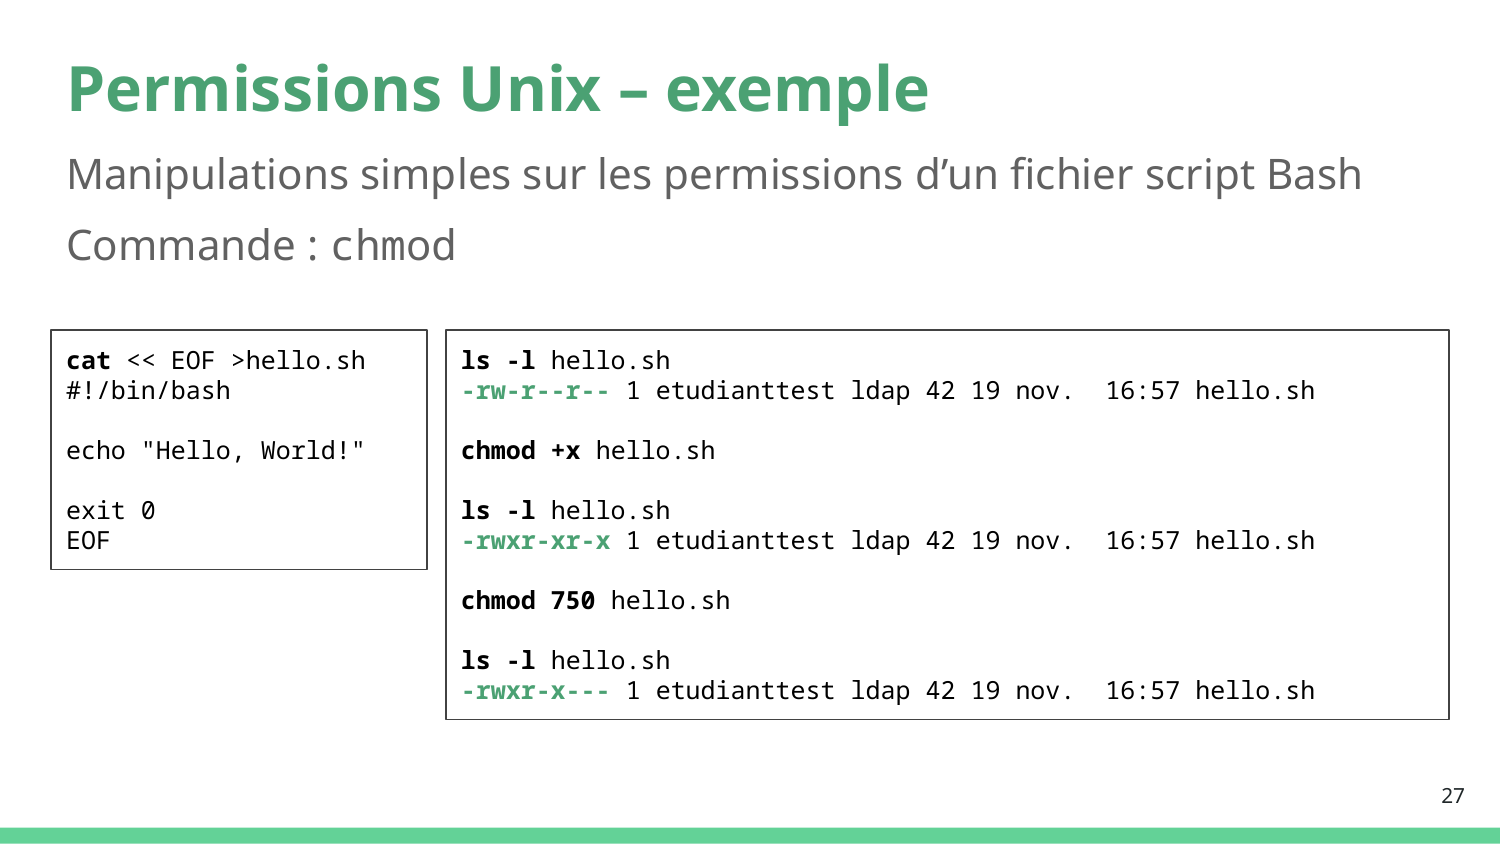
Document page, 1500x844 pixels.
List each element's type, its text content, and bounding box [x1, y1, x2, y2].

title Permissions Unix – exemple [51, 23, 1449, 117]
slide_number <numéro> [1389, 764, 1480, 830]
text_box cat << EOF >hello.sh #!/bin/bash echo "Hello, World!" exit 0 EOF [51, 330, 428, 570]
list Manipulations simples sur les permissions d’un fichier script Bash Commande : chmod [51, 124, 1449, 289]
text_box ls -l hello.sh -rw-r--r-- 1 etudianttest ldap 42 19 nov. 16:57 hello.sh chmod +x hello.sh ls -l hello.sh -rwxr-xr-x 1 etudianttest ldap 42 19 nov. 16:57 hello.sh chmod 750 hello.sh ls -l hello.sh -rwxr-x--- 1 etudianttest ldap 42 19 nov. 16:57 hello.sh [445, 330, 1449, 720]
